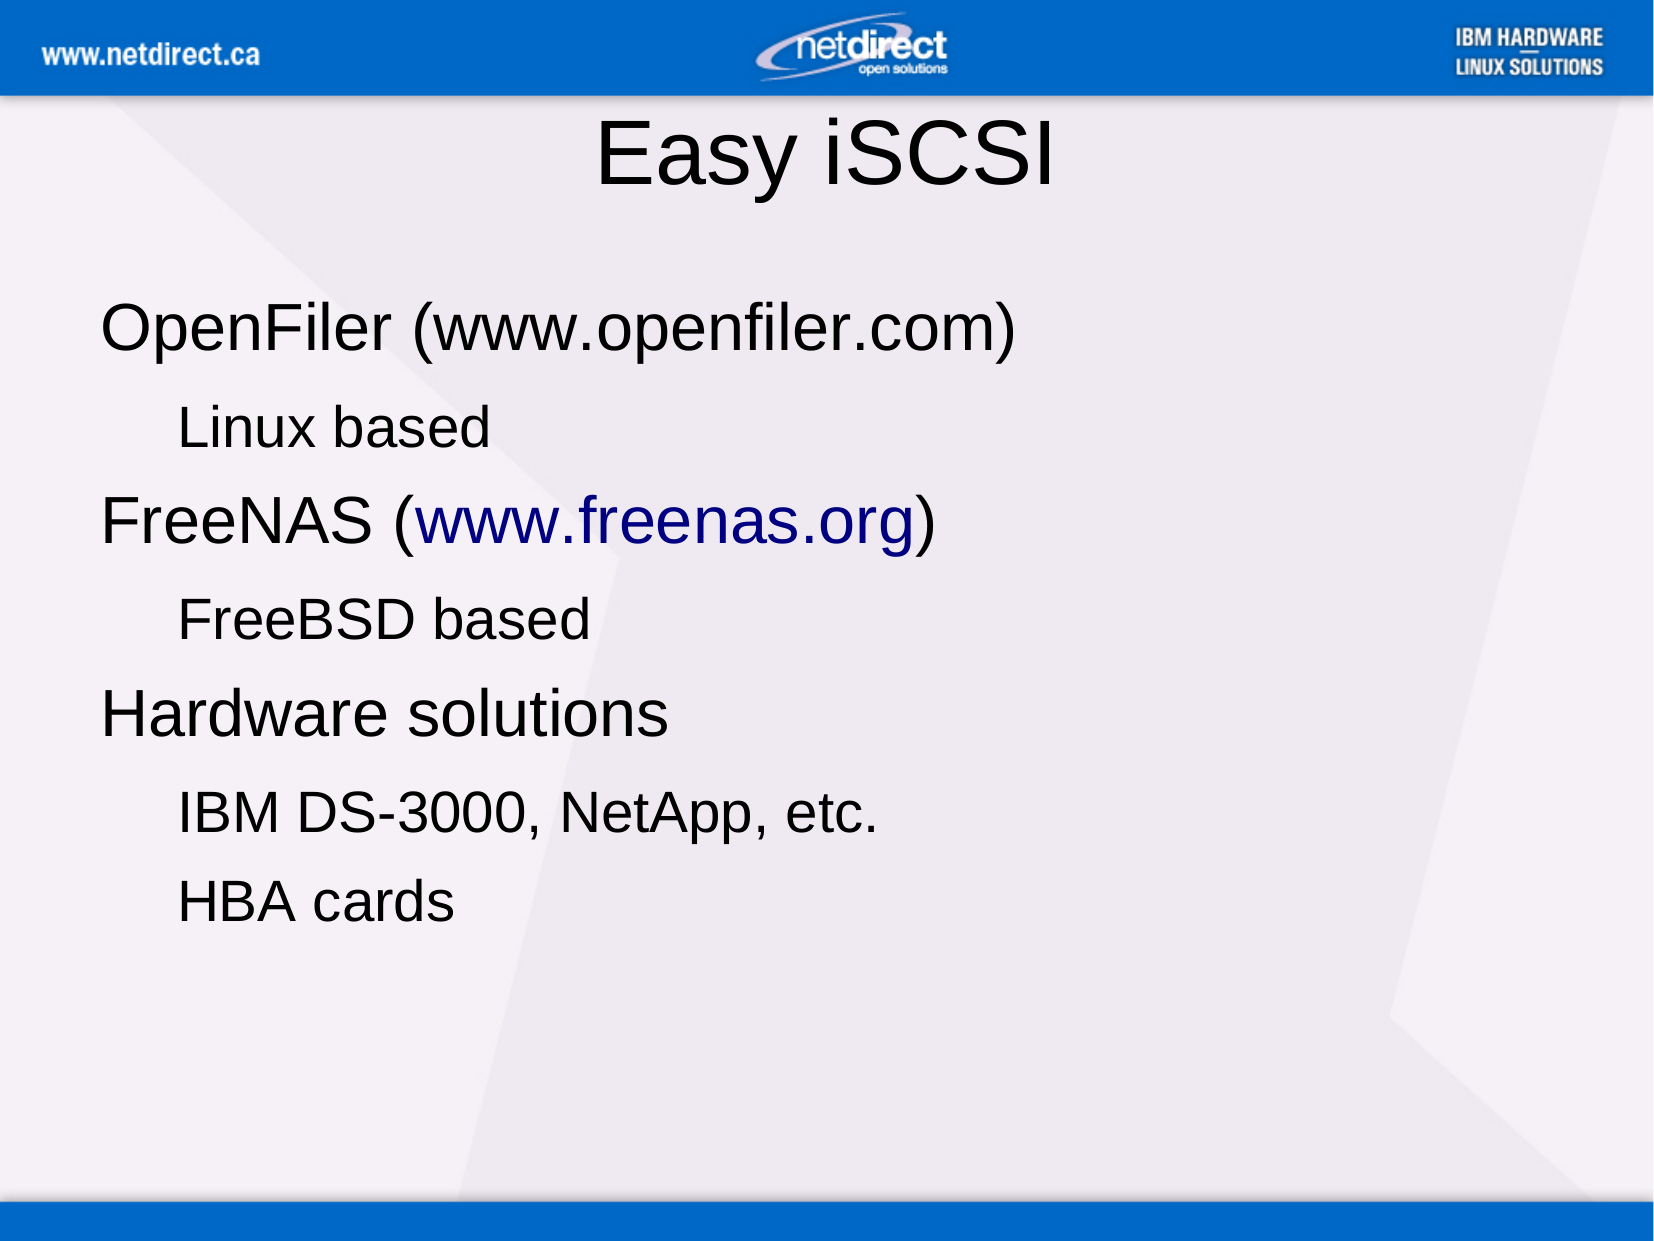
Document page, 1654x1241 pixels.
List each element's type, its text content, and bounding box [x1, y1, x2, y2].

title Easy iSCSI [82, 56, 1571, 250]
list OpenFiler (www.openfiler.com) Linux based FreeNAS (www.freenas.org) FreeBSD based Hardware solutions IBM DS-3000, NetApp, etc. HBA cards [82, 290, 1571, 1094]
picture [0, 0, 1654, 1241]
